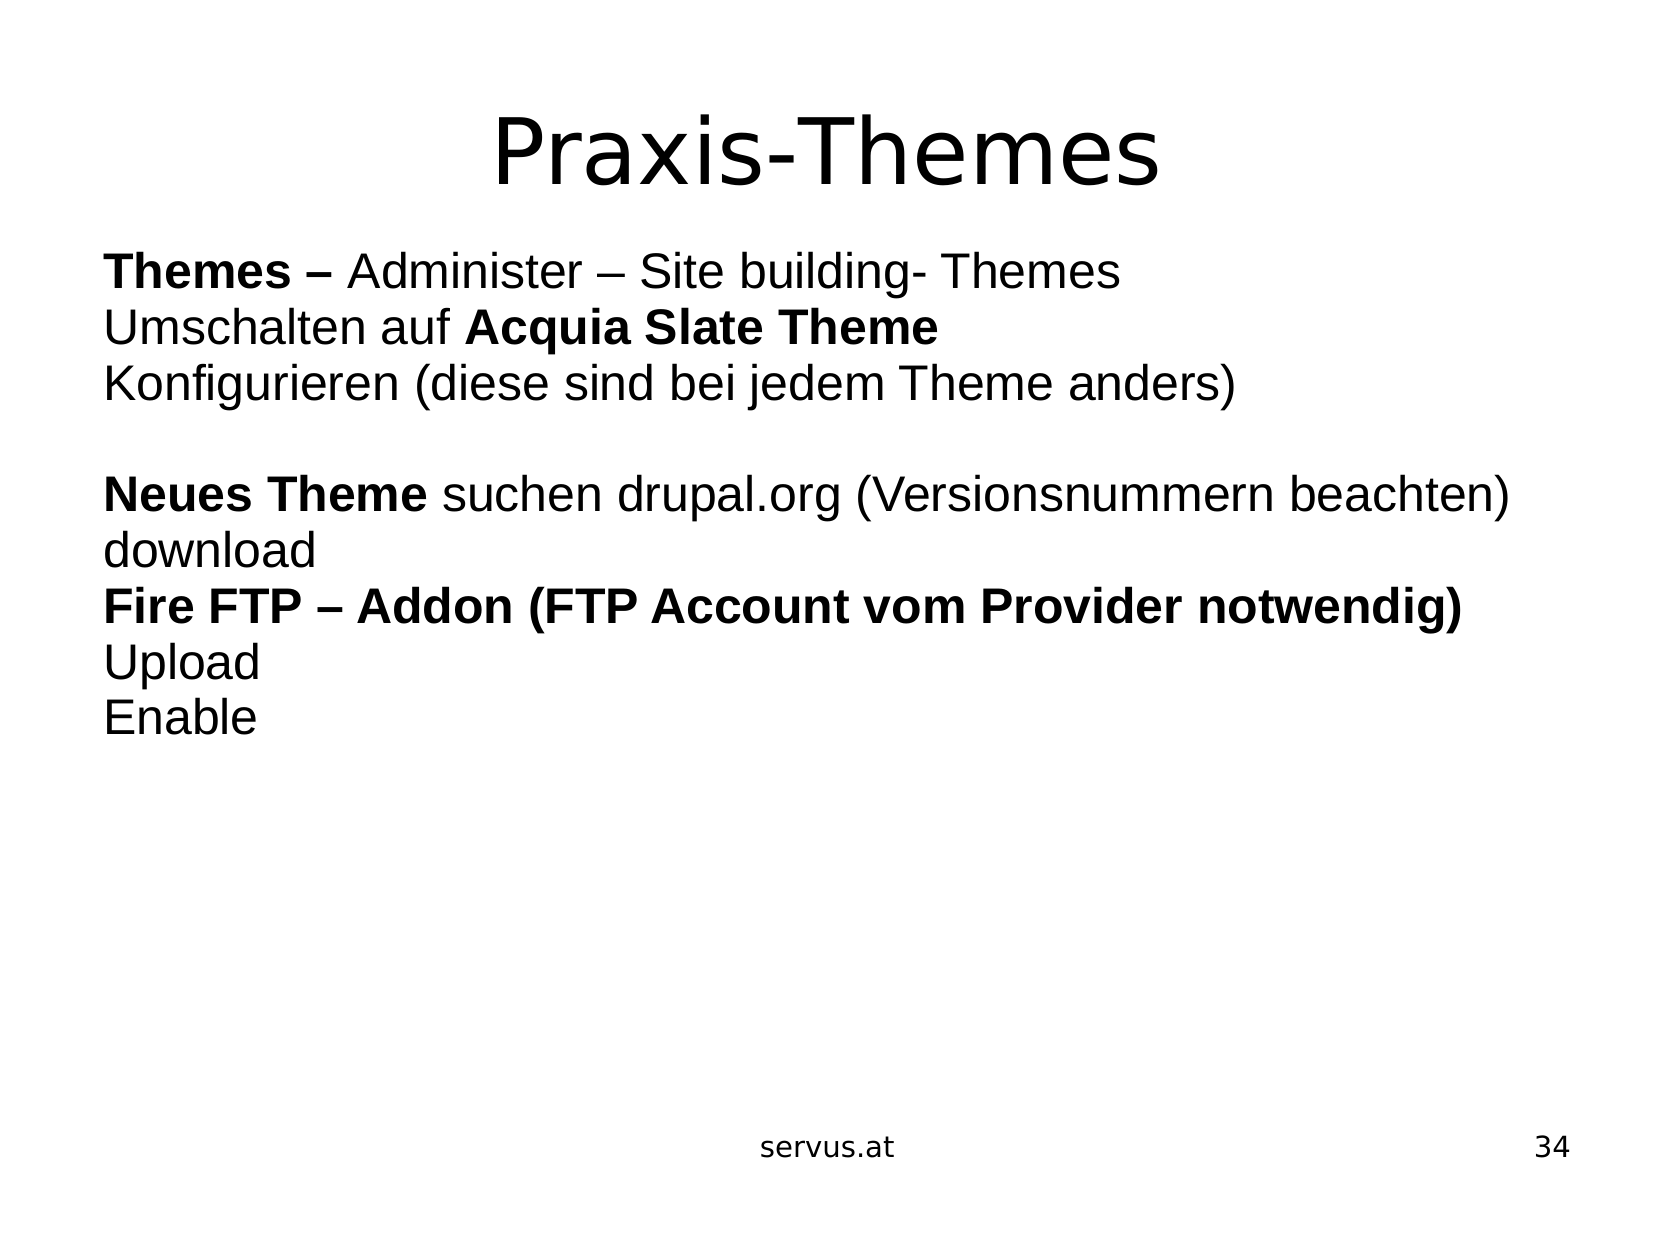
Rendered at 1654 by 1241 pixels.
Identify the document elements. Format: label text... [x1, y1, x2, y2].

title Praxis-Themes [82, 56, 1571, 250]
text_box Themes – Administer – Site building- Themes Umschalten auf Acquia Slate Theme Konfigurieren (diese sind bei jedem Theme anders) Neues Theme suchen drupal.org (Versionsnummern beachten) download Fire FTP – Addon (FTP Account vom Provider notwendig) Upload Enable [88, 236, 1595, 1241]
